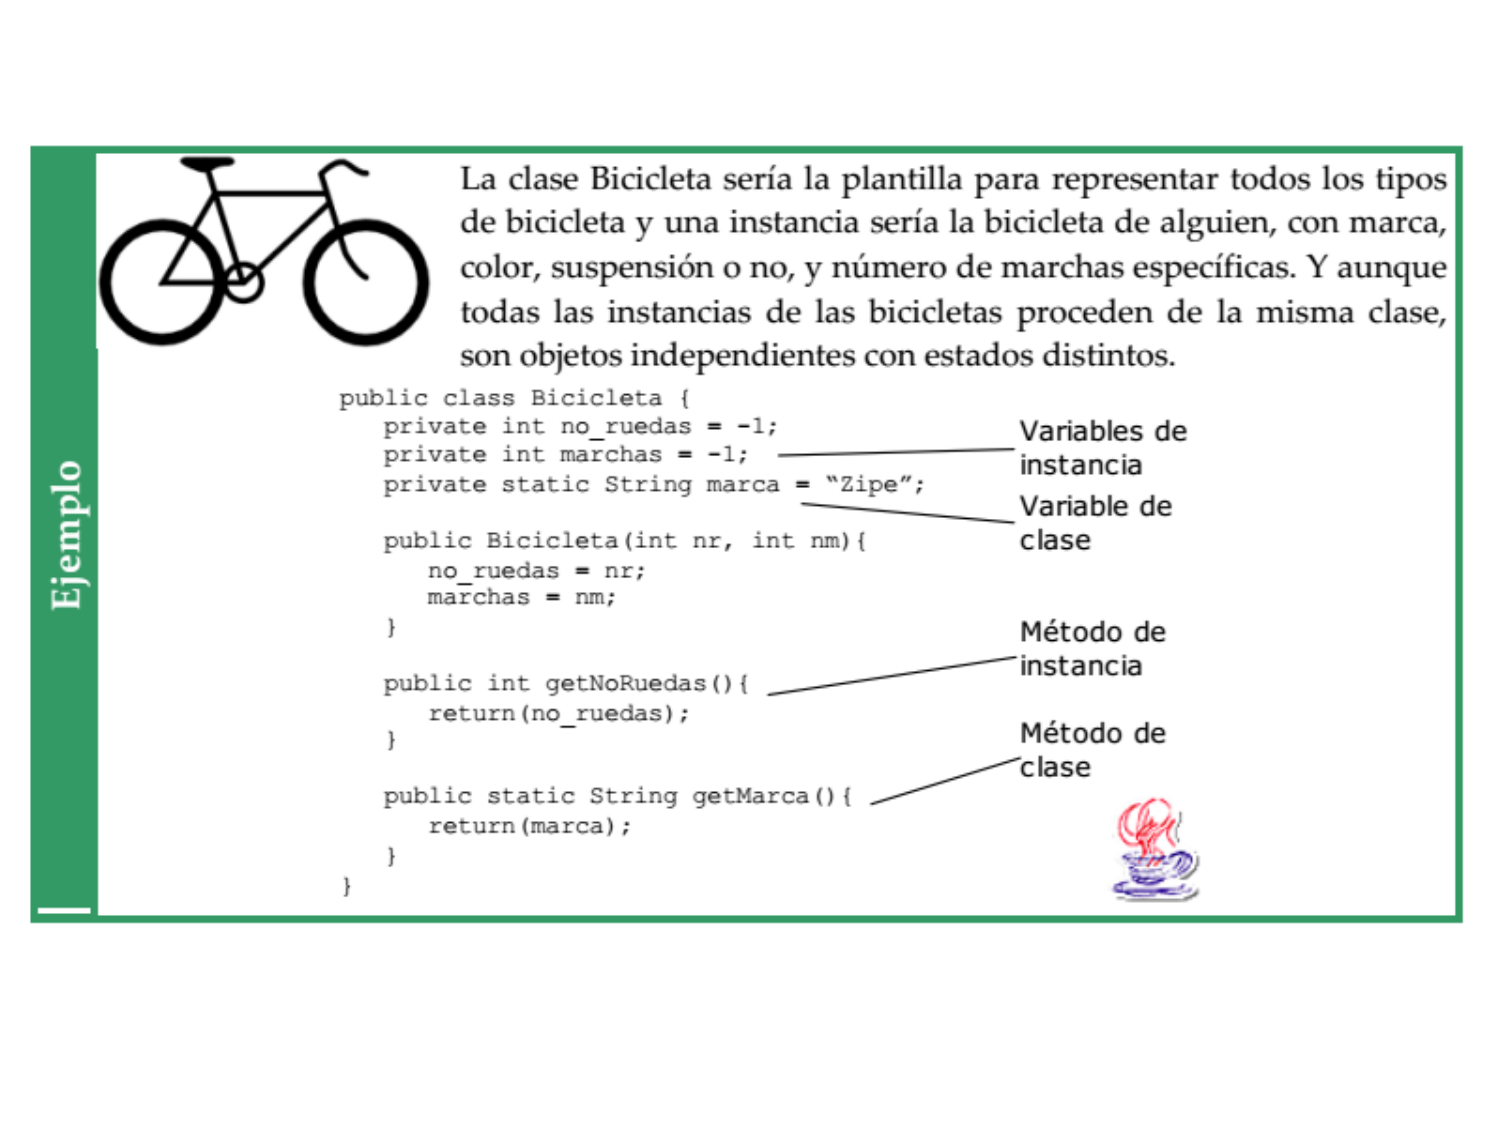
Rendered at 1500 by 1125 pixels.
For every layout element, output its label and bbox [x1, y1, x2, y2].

picture [29, 137, 1467, 929]
